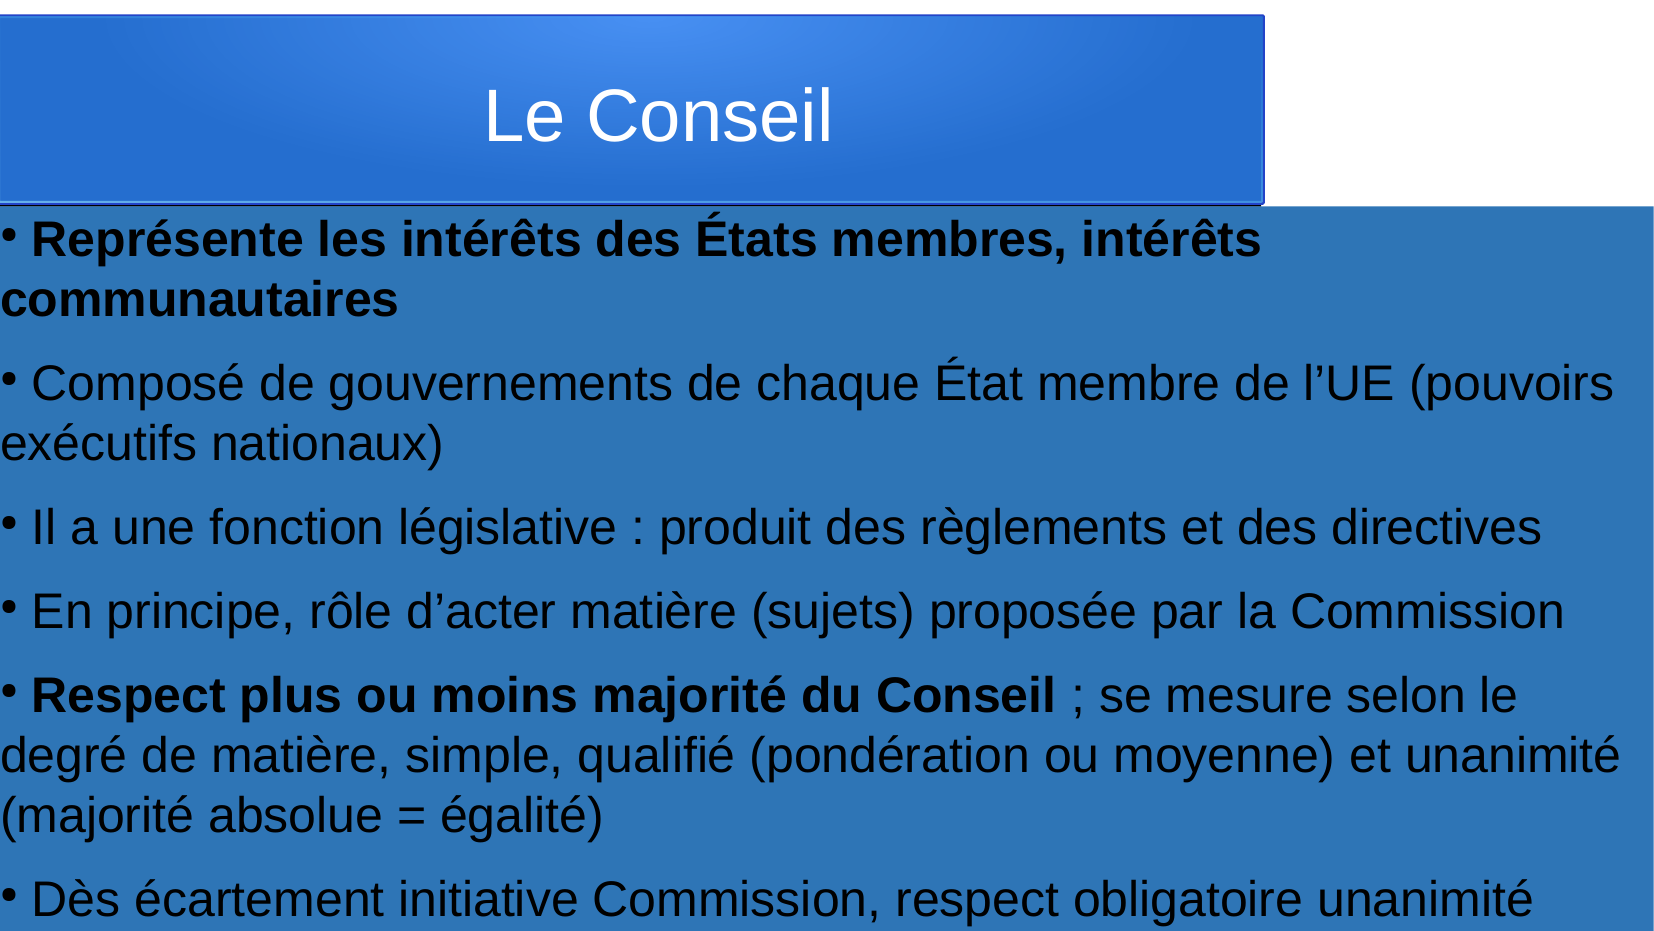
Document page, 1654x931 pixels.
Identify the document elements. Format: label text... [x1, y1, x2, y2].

list Représente les intérêts des États membres, intérêts communautaires Composé de gouvernements de chaque État membre de l’UE (pouvoirs exécutifs nationaux) Il a une fonction législative : produit des règlements et des directives En principe, rôle d’acter matière (sujets) proposée par la Commission Respect plus ou moins majorité du Conseil ; se mesure selon le degré de matière, simple, qualifié (pondération ou moyenne) et unanimité (majorité absolue = égalité) Dès écartement initiative Commission, respect obligatoire unanimité Compétences Commission + Conseil = complémentaires [0, 206, 1654, 931]
title Le Conseil [82, 67, 1235, 158]
